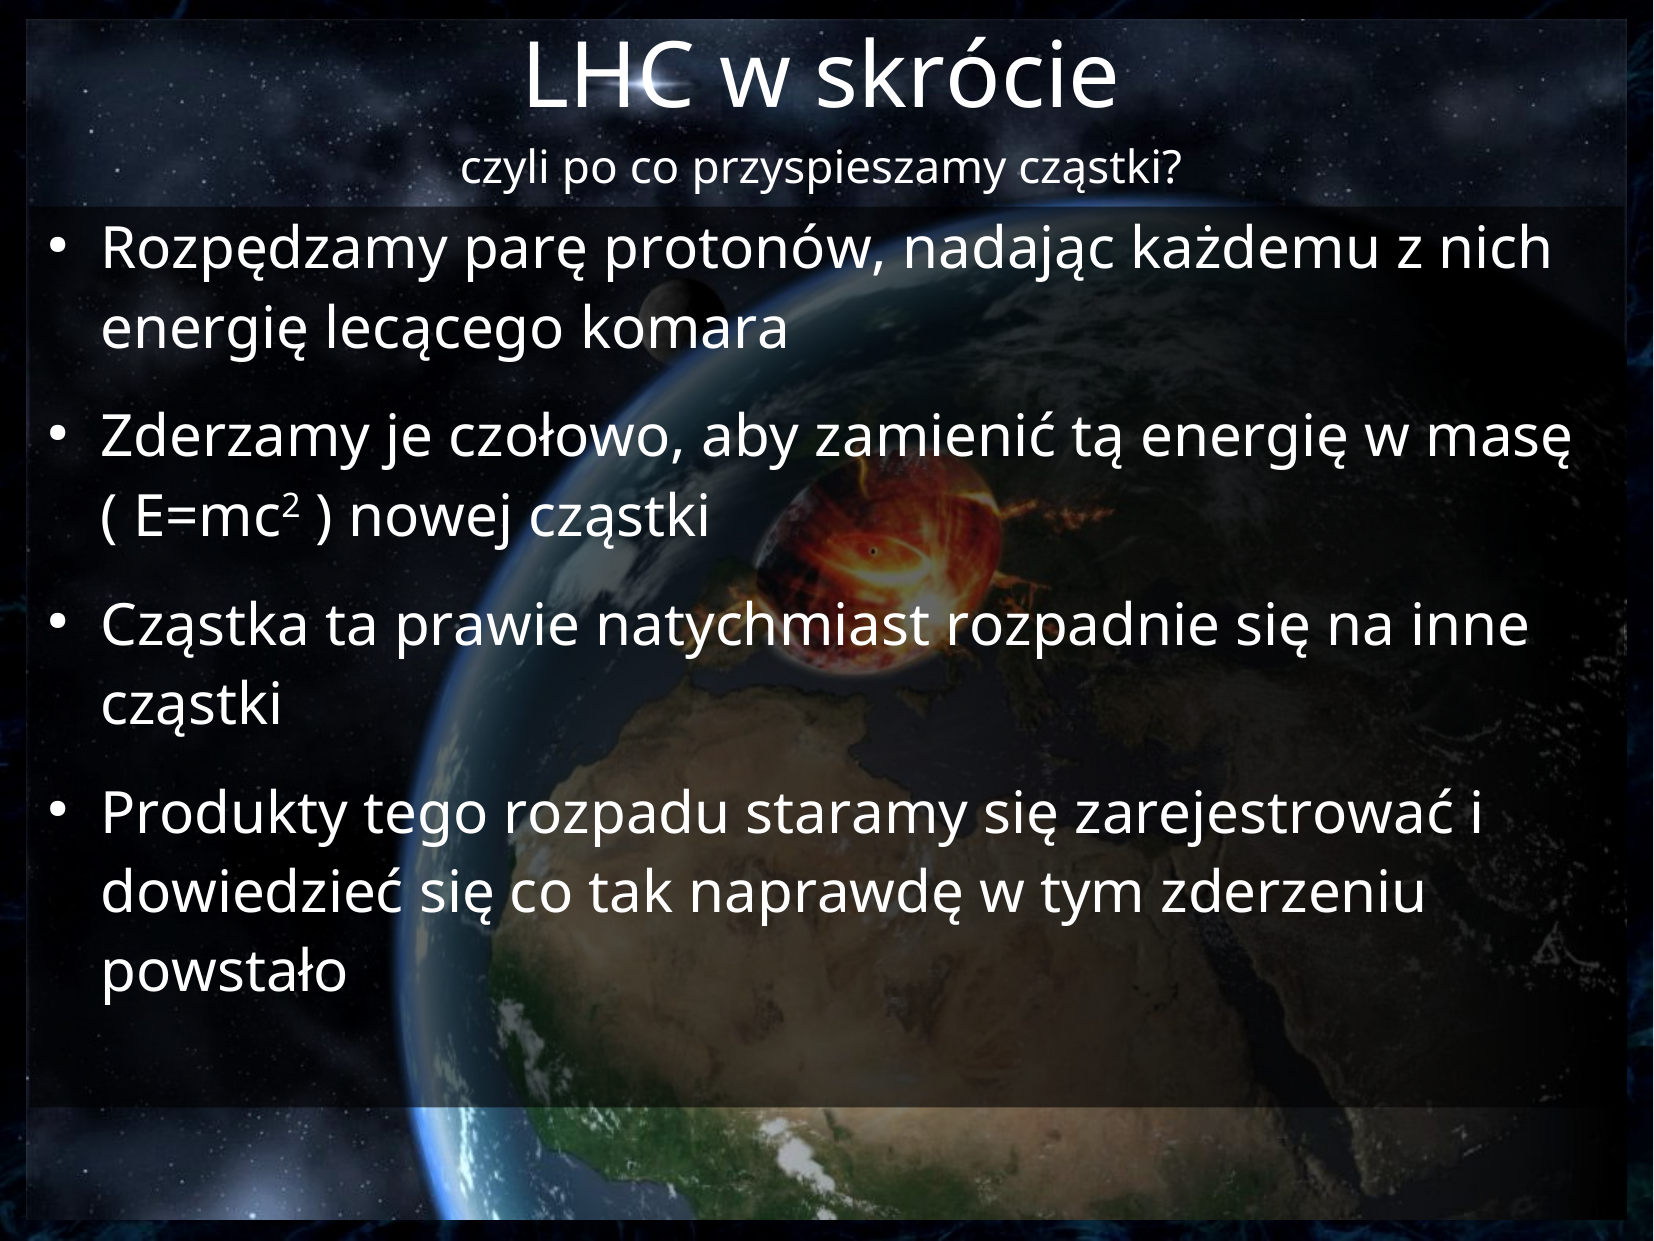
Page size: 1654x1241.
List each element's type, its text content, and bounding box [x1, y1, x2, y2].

list Rozpędzamy parę protonów, nadając każdemu z nich energię lecącego komara Zderzamy je czołowo, aby zamienić tą energię w masę ( E=mc2 ) nowej cząstki Cząstka ta prawie natychmiast rozpadnie się na inne cząstki Produkty tego rozpadu staramy się zarejestrować i dowiedzieć się co tak naprawdę w tym zderzeniu powstało [29, 206, 1625, 1108]
title LHC w skrócie czyli po co przyspieszamy cząstki? [77, 7, 1565, 200]
picture [0, 0, 1654, 1241]
